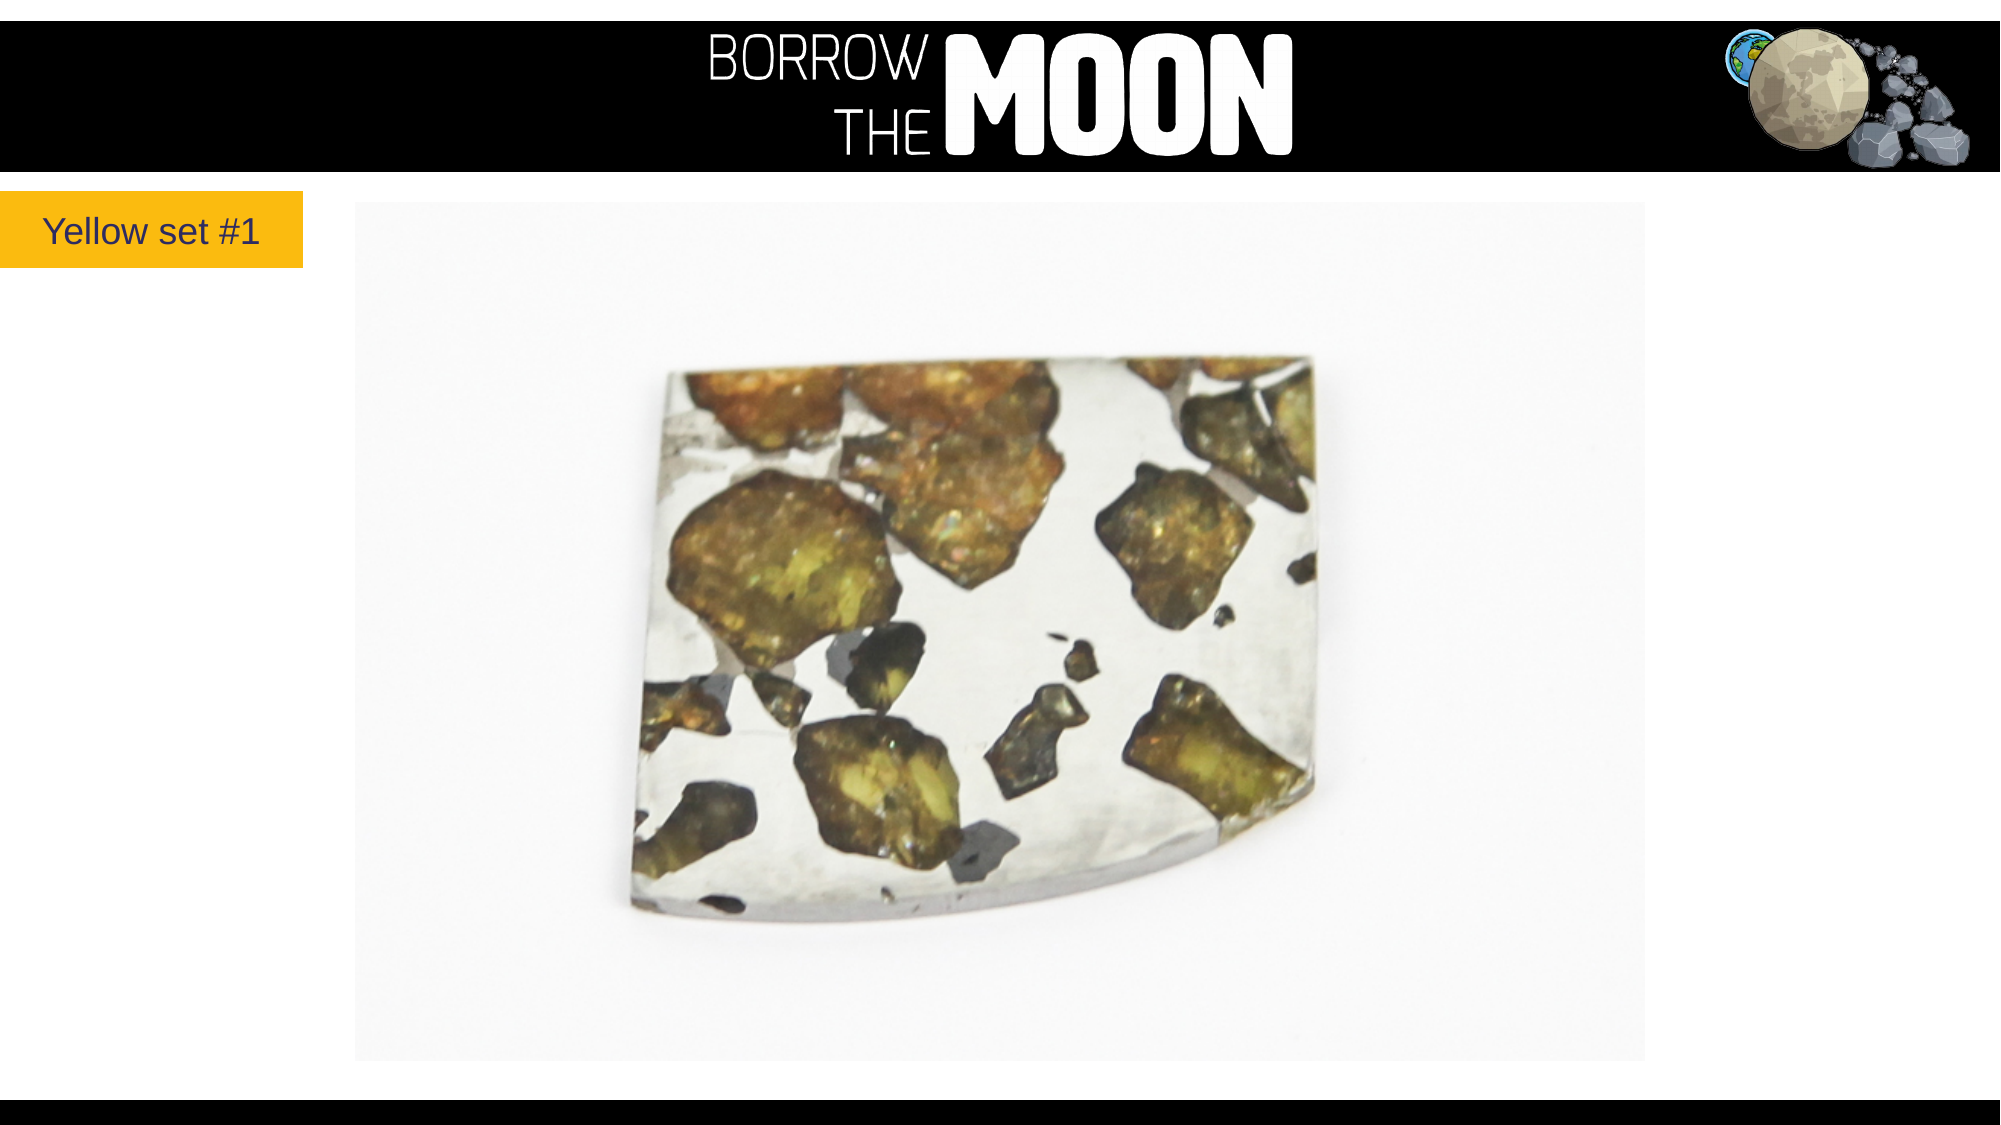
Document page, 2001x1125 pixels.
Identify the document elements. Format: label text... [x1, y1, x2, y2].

text_box Yellow set #1 [0, 191, 303, 268]
picture [355, 202, 1645, 1062]
